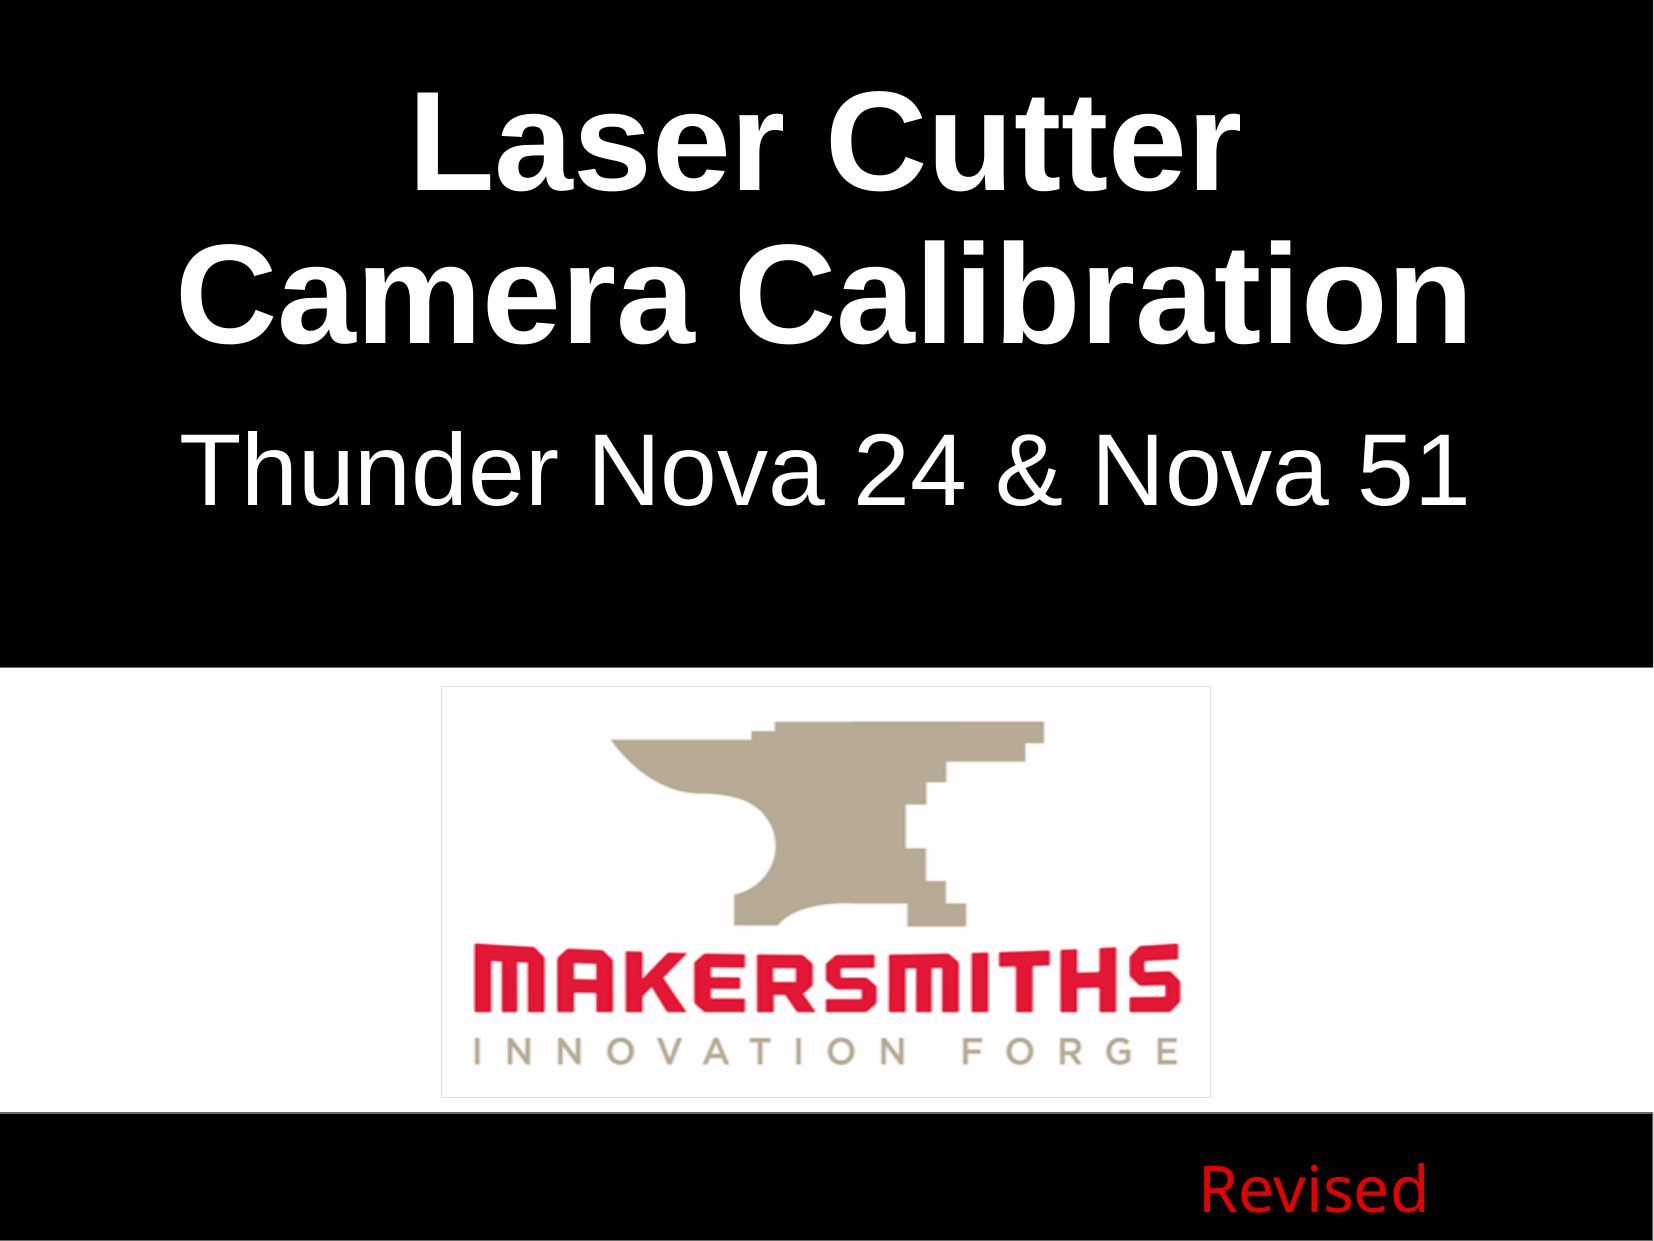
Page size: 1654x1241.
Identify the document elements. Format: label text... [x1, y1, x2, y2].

title Laser Cutter Camera Calibration [32, 57, 1619, 363]
text_box [0, 1113, 1654, 1241]
text_box Revised 2/12/24 [1184, 1132, 1654, 1221]
text_box [0, 0, 1654, 668]
title Thunder Nova 24 & Nova 51 [32, 363, 1619, 581]
picture [440, 685, 1213, 1099]
